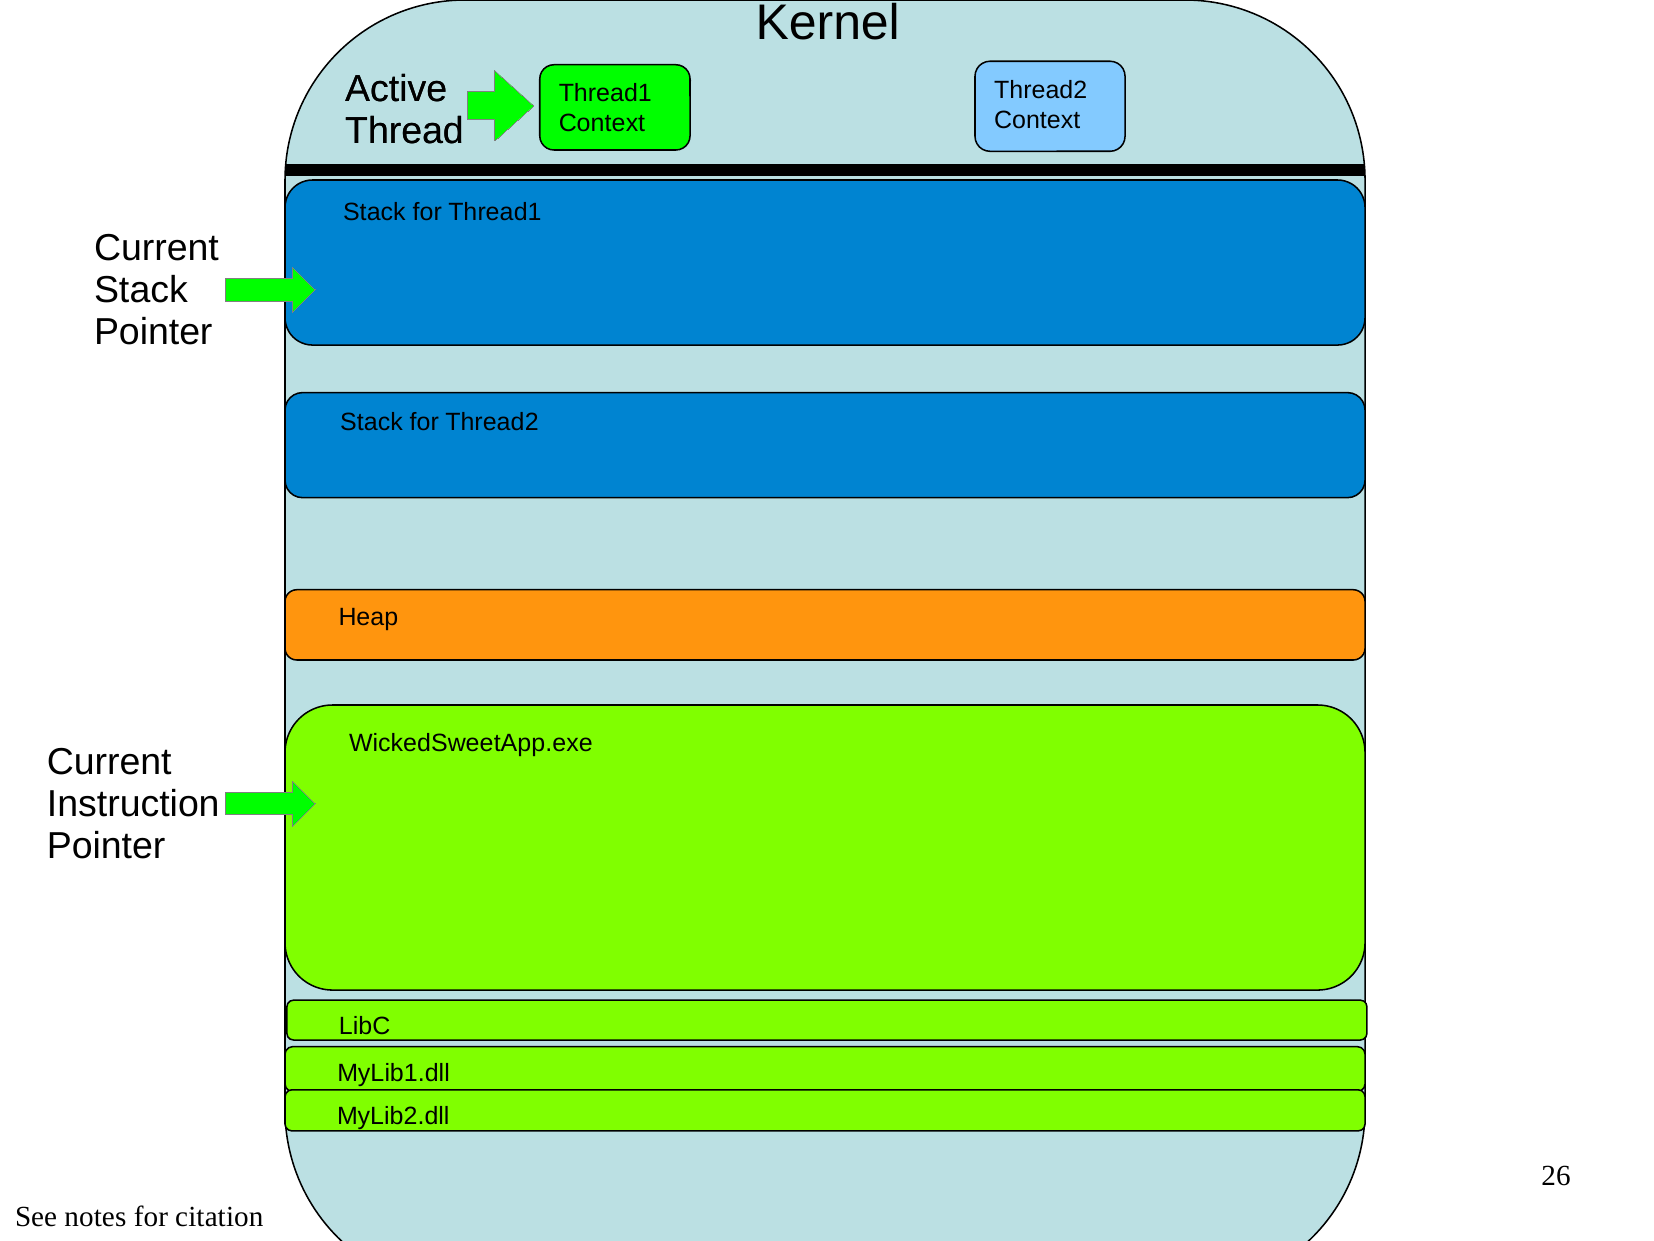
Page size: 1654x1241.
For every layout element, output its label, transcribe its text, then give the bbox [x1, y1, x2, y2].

text_box Heap [285, 589, 1366, 661]
text_box Current Instruction Pointer [32, 733, 235, 874]
text_box Current Stack Pointer [79, 219, 235, 361]
text_box Stack for Thread2 [285, 392, 1366, 498]
text_box Thread1 Context [539, 64, 691, 151]
text_box [285, 1128, 1365, 1241]
text_box WickedSweetApp.exe [285, 705, 1366, 991]
text_box MyLib2.dll [285, 1089, 1366, 1131]
text_box Active Thread [330, 60, 479, 159]
text_box [285, 176, 1366, 206]
text_box [285, 0, 1365, 164]
text_box Thread2 Context [975, 61, 1126, 152]
text_box MyLib1.dll [285, 1046, 1366, 1090]
text_box [235, 781, 316, 827]
text_box [285, 319, 1366, 409]
text_box LibC [286, 1000, 1367, 1041]
text_box Kernel [705, 0, 915, 58]
text_box [235, 267, 316, 313]
text_box [285, 481, 1366, 600]
text_box [285, 649, 1366, 750]
text_box Stack for Thread1 [285, 180, 1366, 346]
text_box [285, 945, 1366, 1053]
text_box [1362, 1085, 1366, 1096]
